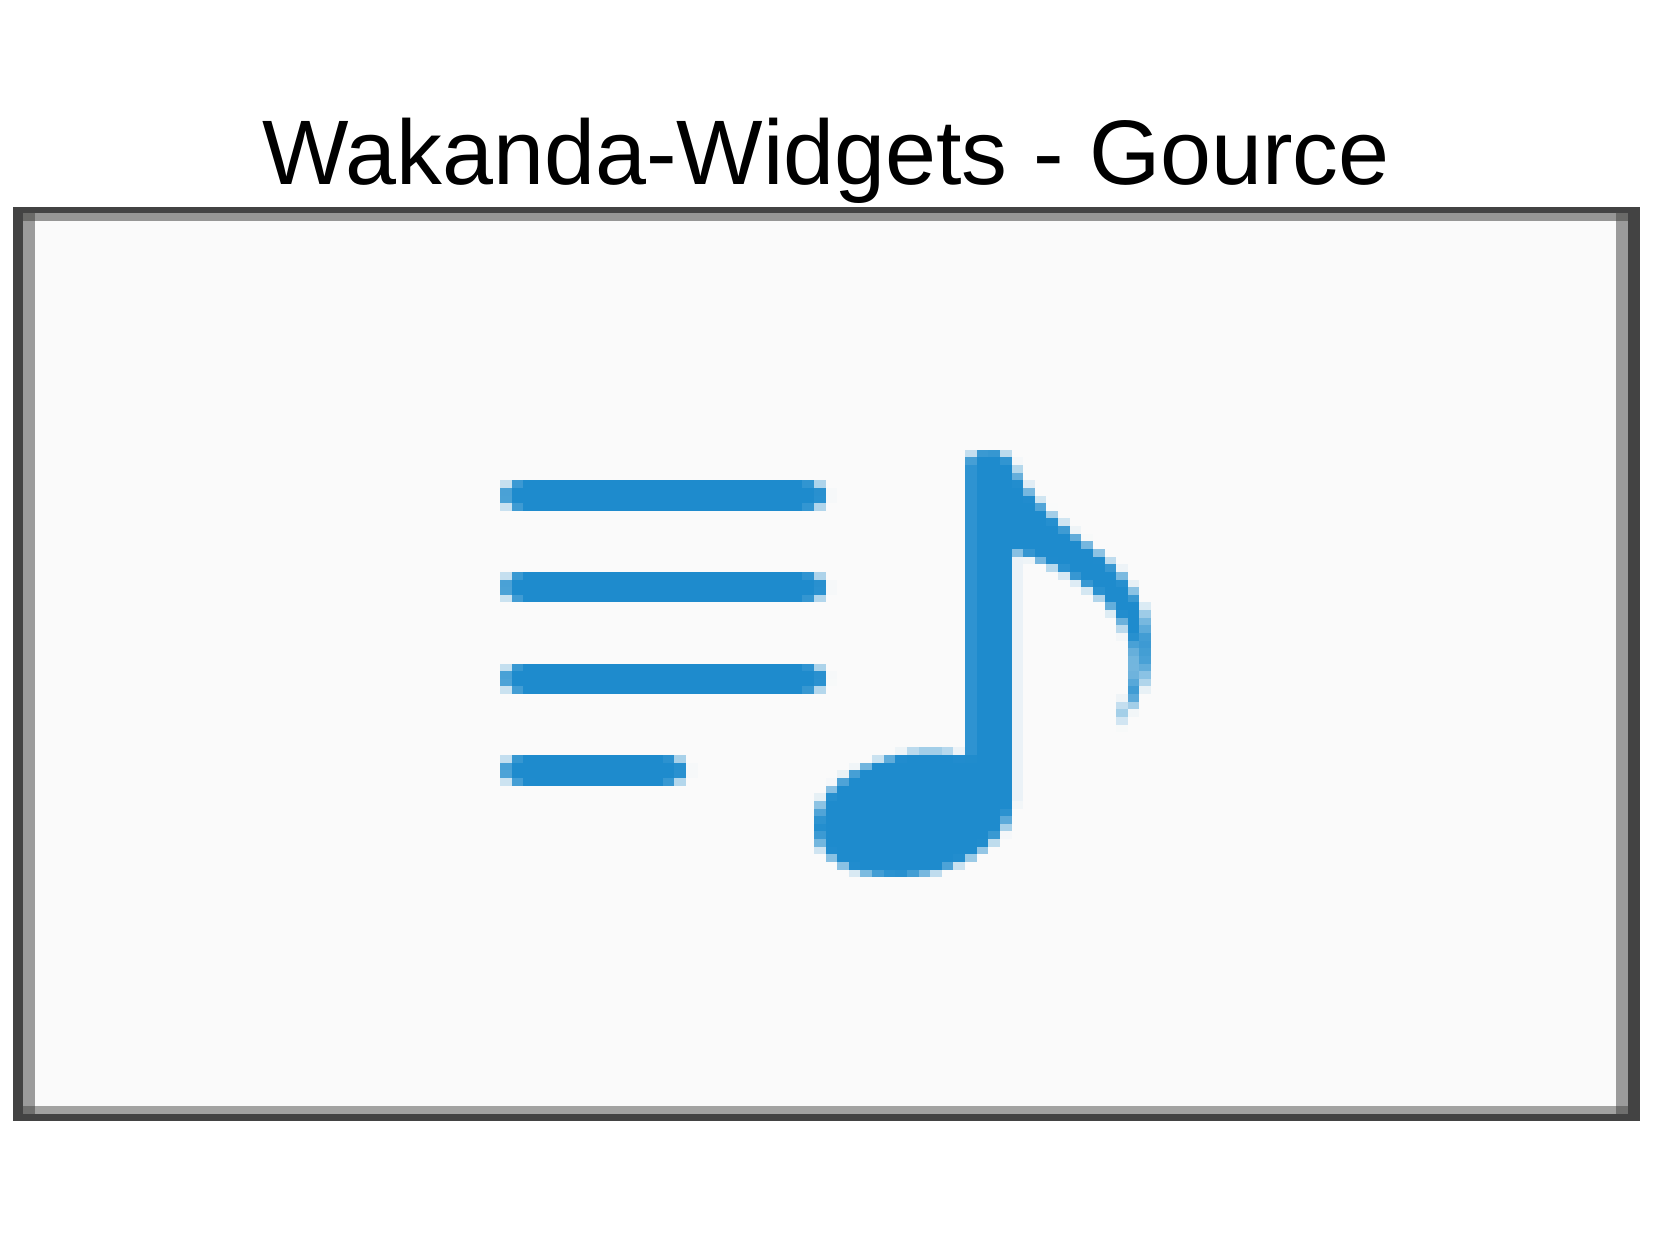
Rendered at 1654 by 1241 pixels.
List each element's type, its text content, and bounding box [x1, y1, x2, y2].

title Wakanda-Widgets - Gource [82, 49, 1571, 205]
text_box [11, 205, 1641, 1123]
